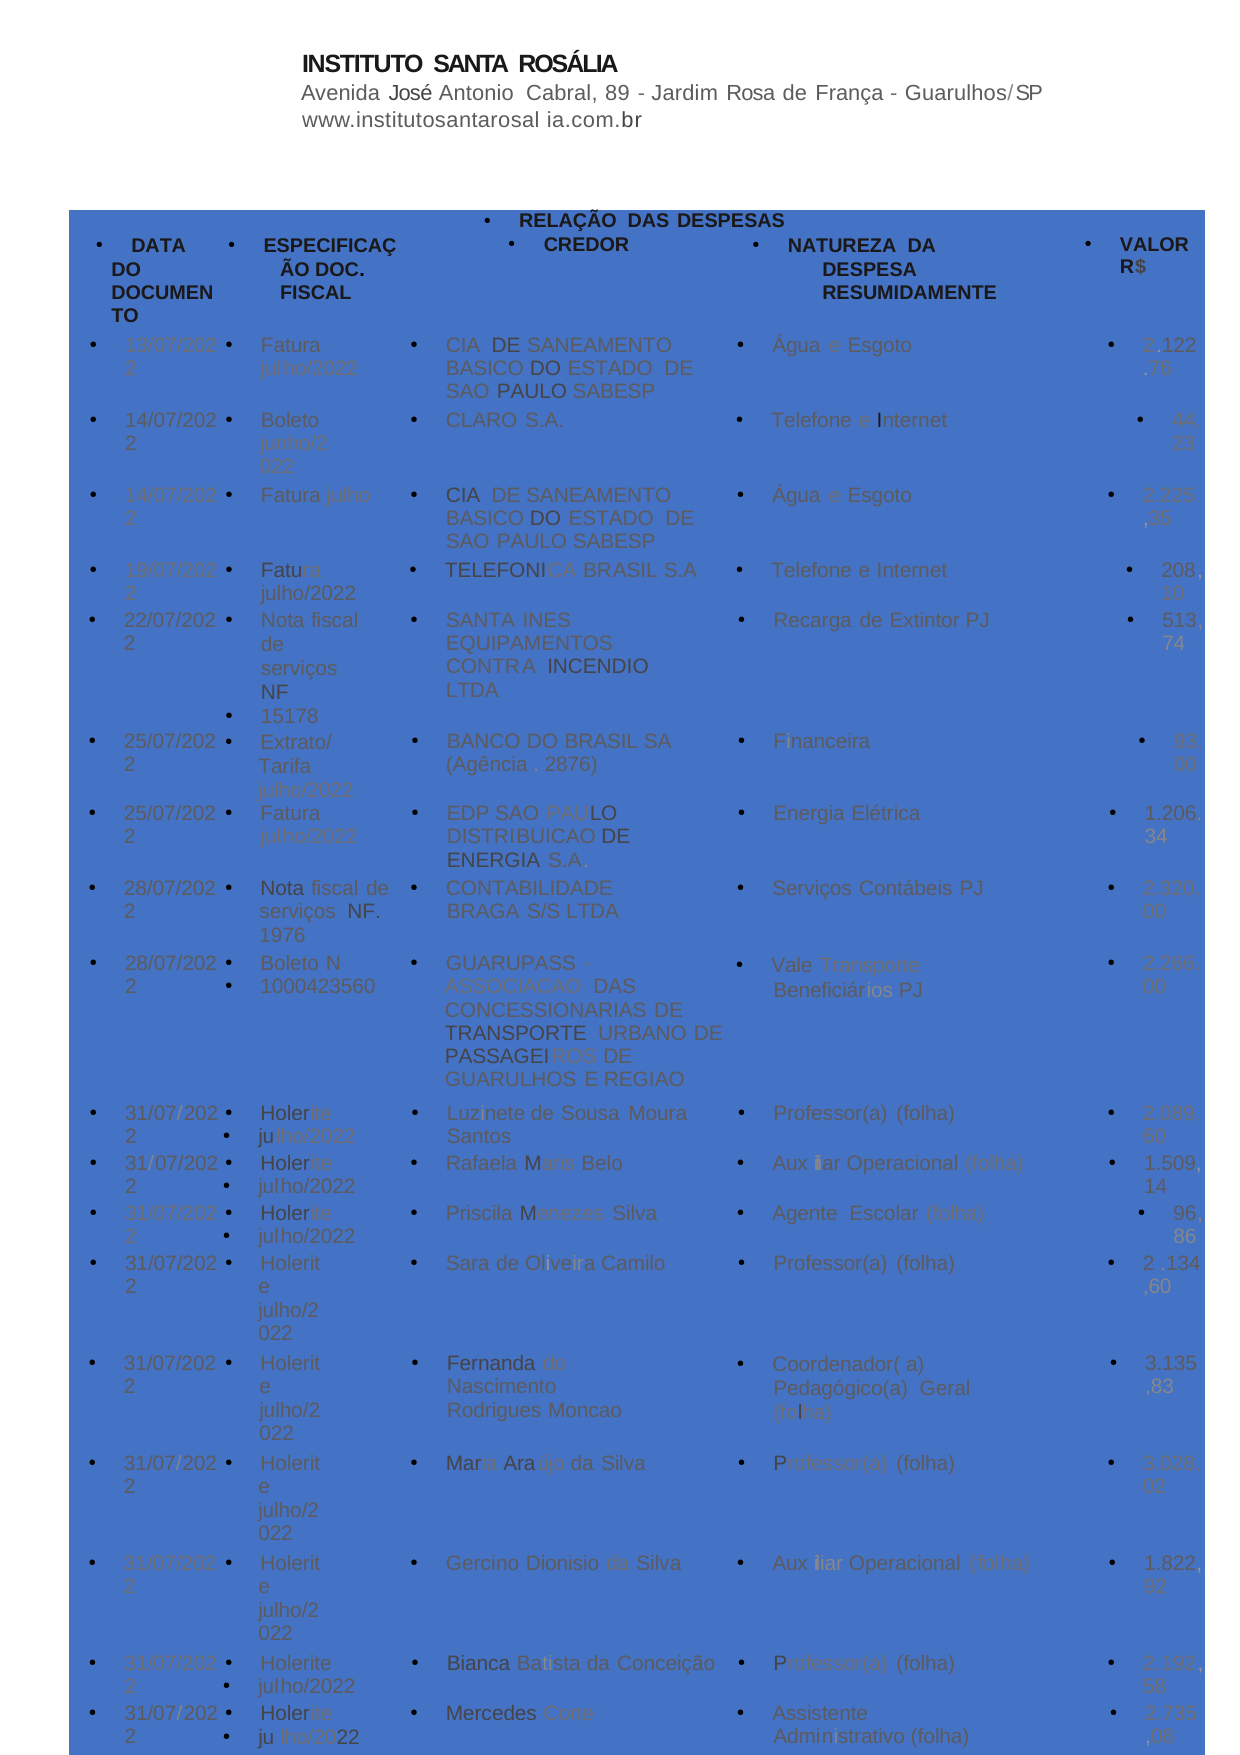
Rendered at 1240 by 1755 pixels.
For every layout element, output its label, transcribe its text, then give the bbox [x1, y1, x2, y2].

table_cell Assistente Administrativo (folha) [733, 1702, 1031, 1753]
table_cell 31/07/2022 [69, 1452, 220, 1552]
table_cell Agente Escolar (folha) [733, 1202, 1031, 1252]
table_cell Professor(a) (folha) [733, 1102, 1031, 1152]
table_cell Holerite julho/2022 [220, 1202, 405, 1252]
table_cell 31/07/2022 [69, 1252, 220, 1352]
table_cell Gercino Dionisio da Silva [405, 1552, 733, 1652]
table_cell 13/07/2022 [69, 333, 220, 408]
table_cell 25/07/2022 [69, 802, 220, 877]
table_cell Holerite julho/2022 [220, 1552, 405, 1652]
table_cell Holerite julho/2022 [220, 1152, 405, 1202]
table_cell Aux iliar Operacional (folha) [733, 1152, 1031, 1202]
table_cell Serviços Contábeis PJ [733, 877, 1031, 952]
table_cell 96,86 [1031, 1202, 1205, 1252]
table_cell 31/07/2022 [69, 1552, 220, 1652]
table_cell Priscila Menezes Silva [405, 1202, 733, 1252]
table_cell 31/07/2022 [69, 1202, 220, 1252]
table_cell Nota fiscal de serviços NF 15178 [220, 608, 405, 730]
table_cell 44,23 [1031, 408, 1205, 483]
table_cell Rafaela Maris Belo [405, 1152, 733, 1202]
table_cell Holerite ju lho/2022 [220, 1702, 405, 1753]
table_cell 2.225 ,35 [1031, 483, 1205, 558]
table_cell Holerite julho/2022 [220, 1252, 405, 1352]
table_cell DATA DO DOCUMENTO [69, 234, 220, 333]
table_cell CIA DE SANEAMENTO BASICO DO ESTADO DE SAO PAULO SABESP [405, 483, 733, 558]
table_cell 1.509,14 [1031, 1152, 1205, 1202]
table_cell 3.028,02 [1031, 1452, 1205, 1552]
table_cell 2.122 .76 [1031, 333, 1205, 408]
table_cell 93,00 [1031, 730, 1205, 802]
table_cell Recarga de Extintor PJ [733, 608, 1031, 730]
table_cell 513,74 [1031, 608, 1205, 730]
table_cell 14/07/2022 [69, 483, 220, 558]
table_cell BANCO DO BRASIL SA (Agência . 2876) [405, 730, 733, 802]
table_cell Professor(a) (folha) [733, 1652, 1031, 1702]
table_cell Maria Araújo da Silva [405, 1452, 733, 1552]
table_cell Boleto junho/2022 [220, 408, 405, 483]
table_cell Fatura julho/2022 [220, 333, 405, 408]
table_cell Bianca Batista da Conceição [405, 1652, 733, 1702]
table_cell 25/07/2022 [69, 730, 220, 802]
table_cell TELEFONICA BRASIL S.A [405, 558, 733, 608]
table_cell 28/07/2022 [69, 877, 220, 952]
table_cell 3.135 ,83 [1031, 1352, 1205, 1452]
table_cell Extrato/Tarifa julho/2022 [220, 730, 405, 802]
table_cell CIA DE SANEAMENTO BASICO DO ESTADO DE SAO PAULO SABESP [405, 333, 733, 408]
table_cell 22/07/2022 [69, 608, 220, 730]
table_cell VALOR R$ [1031, 234, 1205, 333]
table_cell SANTA INES EQUIPAMENTOS CONTRA INCENDIO LTDA [405, 608, 733, 730]
table_cell Professor(a) (folha) [733, 1252, 1031, 1352]
table_cell Água e Esgoto [733, 483, 1031, 558]
table_cell Sara de Oliveira Camilo [405, 1252, 733, 1352]
table_cell 2.089,60 [1031, 1102, 1205, 1152]
table_cell Nota fiscal de serviços NF. 1976 [220, 877, 405, 952]
table_cell Mercedes Corte [405, 1702, 733, 1753]
table_cell CONTABILIDADE BRAGA S/S LTDA [405, 877, 733, 952]
table_cell 2.735 ,08 [1031, 1702, 1205, 1753]
table_cell Coordenador( a) Pedagógico(a) Geral (folha) [733, 1352, 1031, 1452]
table_cell NATUREZA DA DESPESA RESUMIDAMENTE [733, 234, 1031, 333]
table_cell Telefone e Internet [733, 558, 1031, 608]
table_cell 28/07/2022 [69, 952, 220, 1102]
table_cell Fernanda do Nascimento Rodrigues Moncao [405, 1352, 733, 1452]
table_cell Holerite julho/2022 [220, 1352, 405, 1452]
table_cell 2.192,58 [1031, 1652, 1205, 1702]
table_cell Fatura julho/2022 [220, 802, 405, 877]
table_cell Aux iliar Operacional (folha) [733, 1552, 1031, 1652]
table_cell 208,10 [1031, 558, 1205, 608]
table_cell Holerite julho/2022 [220, 1652, 405, 1702]
table_cell 31/07/2022 [69, 1652, 220, 1702]
table_header RELAÇÃO DAS DESPESAS [69, 210, 1205, 234]
table_cell 1.822,92 [1031, 1552, 1205, 1652]
text_box INSTITUTO SANTA ROSÁLIA Avenida José Antonio Cabral, 89 - Jardim Rosa de França - Guarulhos/SP www.institutosantarosal ia.com.br [298, 47, 1052, 132]
table_cell Holerite julho/2022 [220, 1452, 405, 1552]
table_cell 2.266.00 [1031, 952, 1205, 1102]
table_cell 19/07/2022 [69, 558, 220, 608]
table_cell CLARO S.A. [405, 408, 733, 483]
table_cell 31/07/2022 [69, 1102, 220, 1152]
table_cell 2.320,00 [1031, 877, 1205, 952]
table_cell Energia Elétrica [733, 802, 1031, 877]
table_cell 2 .134,60 [1031, 1252, 1205, 1352]
table_cell 14/07/2022 [69, 408, 220, 483]
table_cell 31/07/2022 [69, 1152, 220, 1202]
table_cell CREDOR [405, 234, 733, 333]
table_cell Fatura julho/2022 [220, 558, 405, 608]
table_cell 31/07/2022 [69, 1352, 220, 1452]
table_cell Telefone e Internet [733, 408, 1031, 483]
table_cell Holerite julho/2022 [220, 1102, 405, 1152]
table_cell Boleto N 1000423560 [220, 952, 405, 1102]
table_cell Vale Transporte Beneficiários PJ [733, 952, 1031, 1102]
table_cell 31/07/2022 [69, 1702, 220, 1753]
table_cell Professor(a) (folha) [733, 1452, 1031, 1552]
table_cell Luzinete de Sousa Moura Santos [405, 1102, 733, 1152]
table_cell Fatura julho [220, 483, 405, 558]
table_cell 1.206.34 [1031, 802, 1205, 877]
table_cell EDP SAO PAULO DISTRIBUICAO DE ENERGIA S.A. [405, 802, 733, 877]
table_cell Financeira [733, 730, 1031, 802]
table_cell GUARUPASS - ASSOCIACAO DAS CONCESSIONARIAS DE TRANSPORTE URBANO DE PASSAGEIROS DE GUARULHOS E REGIAO [405, 952, 733, 1102]
table_cell Água e Esgoto [733, 333, 1031, 408]
table_cell ESPECIFICAÇÃO DOC. FISCAL [220, 234, 405, 333]
